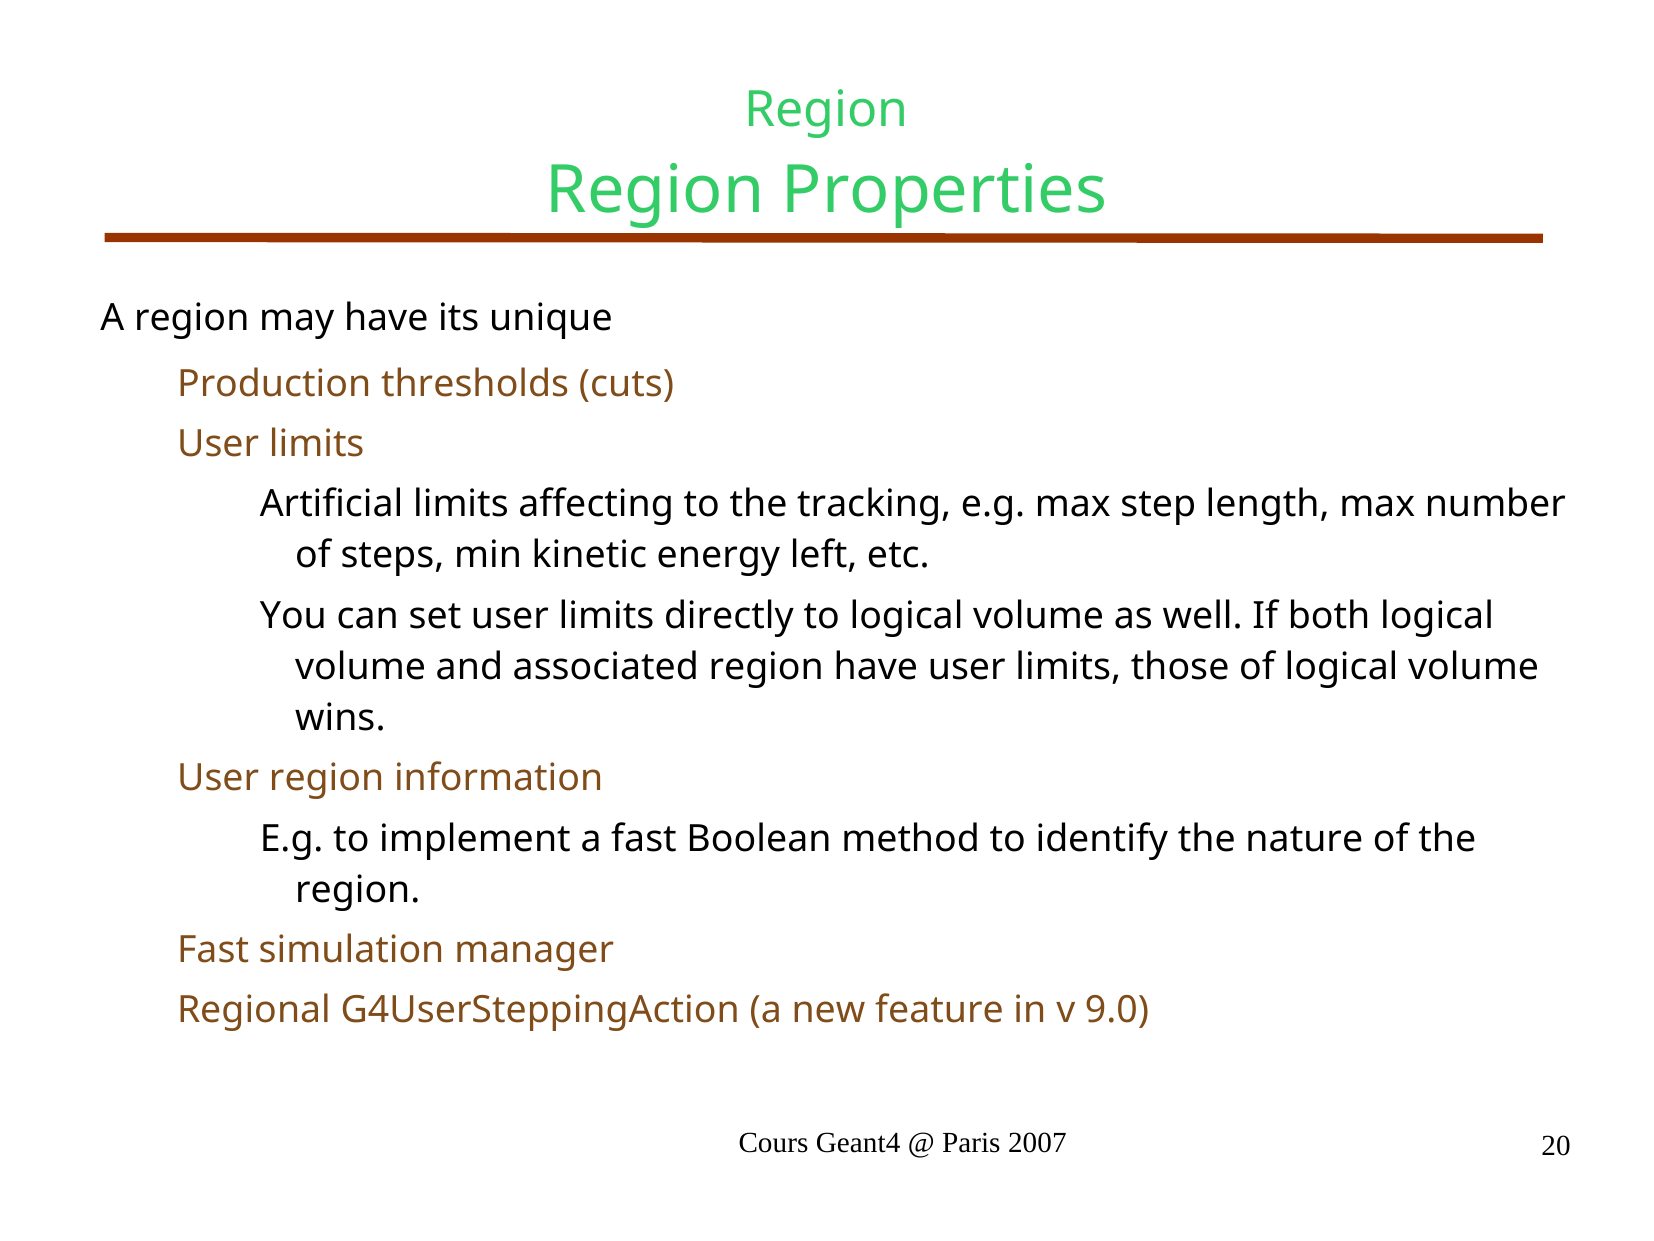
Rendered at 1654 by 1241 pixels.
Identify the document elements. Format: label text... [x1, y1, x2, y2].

title Region Region Properties [82, 49, 1571, 257]
list A region may have its unique Production thresholds (cuts) User limits Artificial limits affecting to the tracking, e.g. max step length, max number of steps, min kinetic energy left, etc. You can set user limits directly to logical volume as well. If both logical volume and associated region have user limits, those of logical volume wins. User region information E.g. to implement a fast Boolean method to identify the nature of the region. Fast simulation manager Regional G4UserSteppingAction (a new feature in v 9.0) [82, 290, 1571, 1109]
